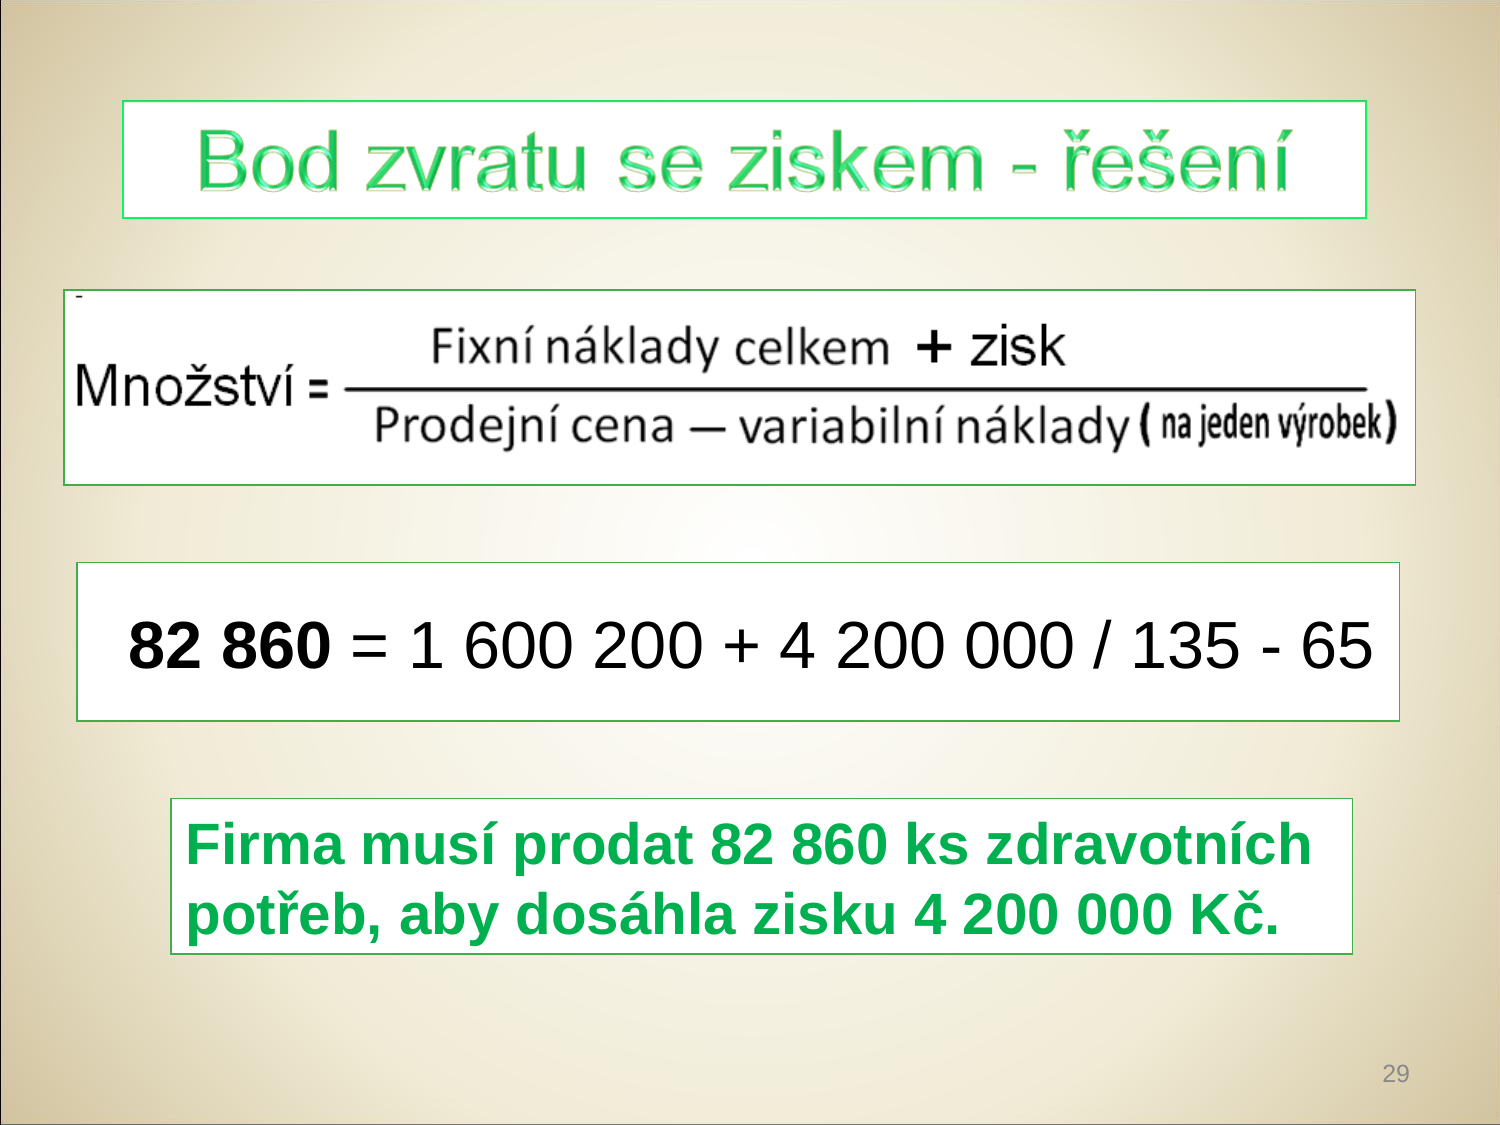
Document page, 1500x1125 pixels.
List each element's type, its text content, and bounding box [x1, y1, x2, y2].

picture [0, 0, 1500, 1125]
list 82 860 = 1 600 200 + 4 200 000 / 135 - 65 [76, 562, 1400, 721]
text_box <číslo> [1074, 1042, 1426, 1103]
text_box Firma musí prodat 82 860 ks zdravotních potřeb, aby dosáhla zisku 4 200 000 Kč. [171, 798, 1353, 955]
text_box [121, 82, 1368, 221]
